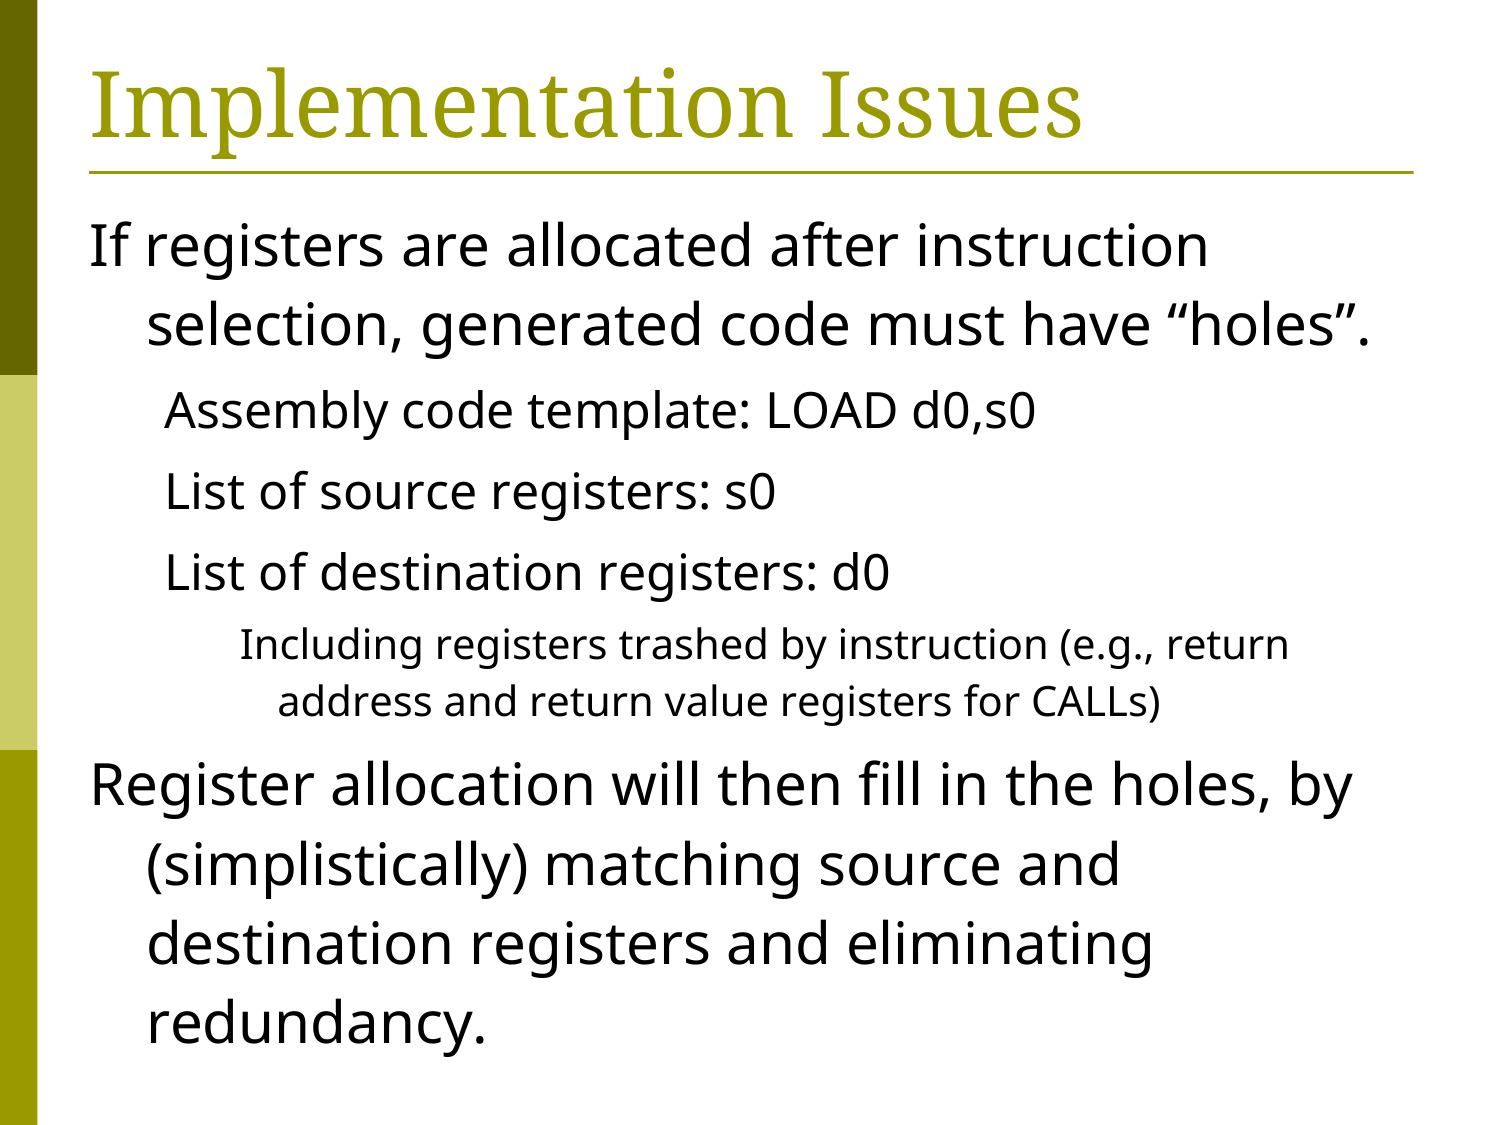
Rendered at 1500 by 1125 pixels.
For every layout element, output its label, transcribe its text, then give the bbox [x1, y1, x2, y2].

title Implementation Issues [75, 45, 1426, 173]
list If registers are allocated after instruction selection, generated code must have “holes”. Assembly code template: LOAD d0,s0 List of source registers: s0 List of destination registers: d0 Including registers trashed by instruction (e.g., return address and return value registers for CALLs) Register allocation will then fill in the holes, by (simplistically) matching source and destination registers and eliminating redundancy. [75, 196, 1426, 1071]
